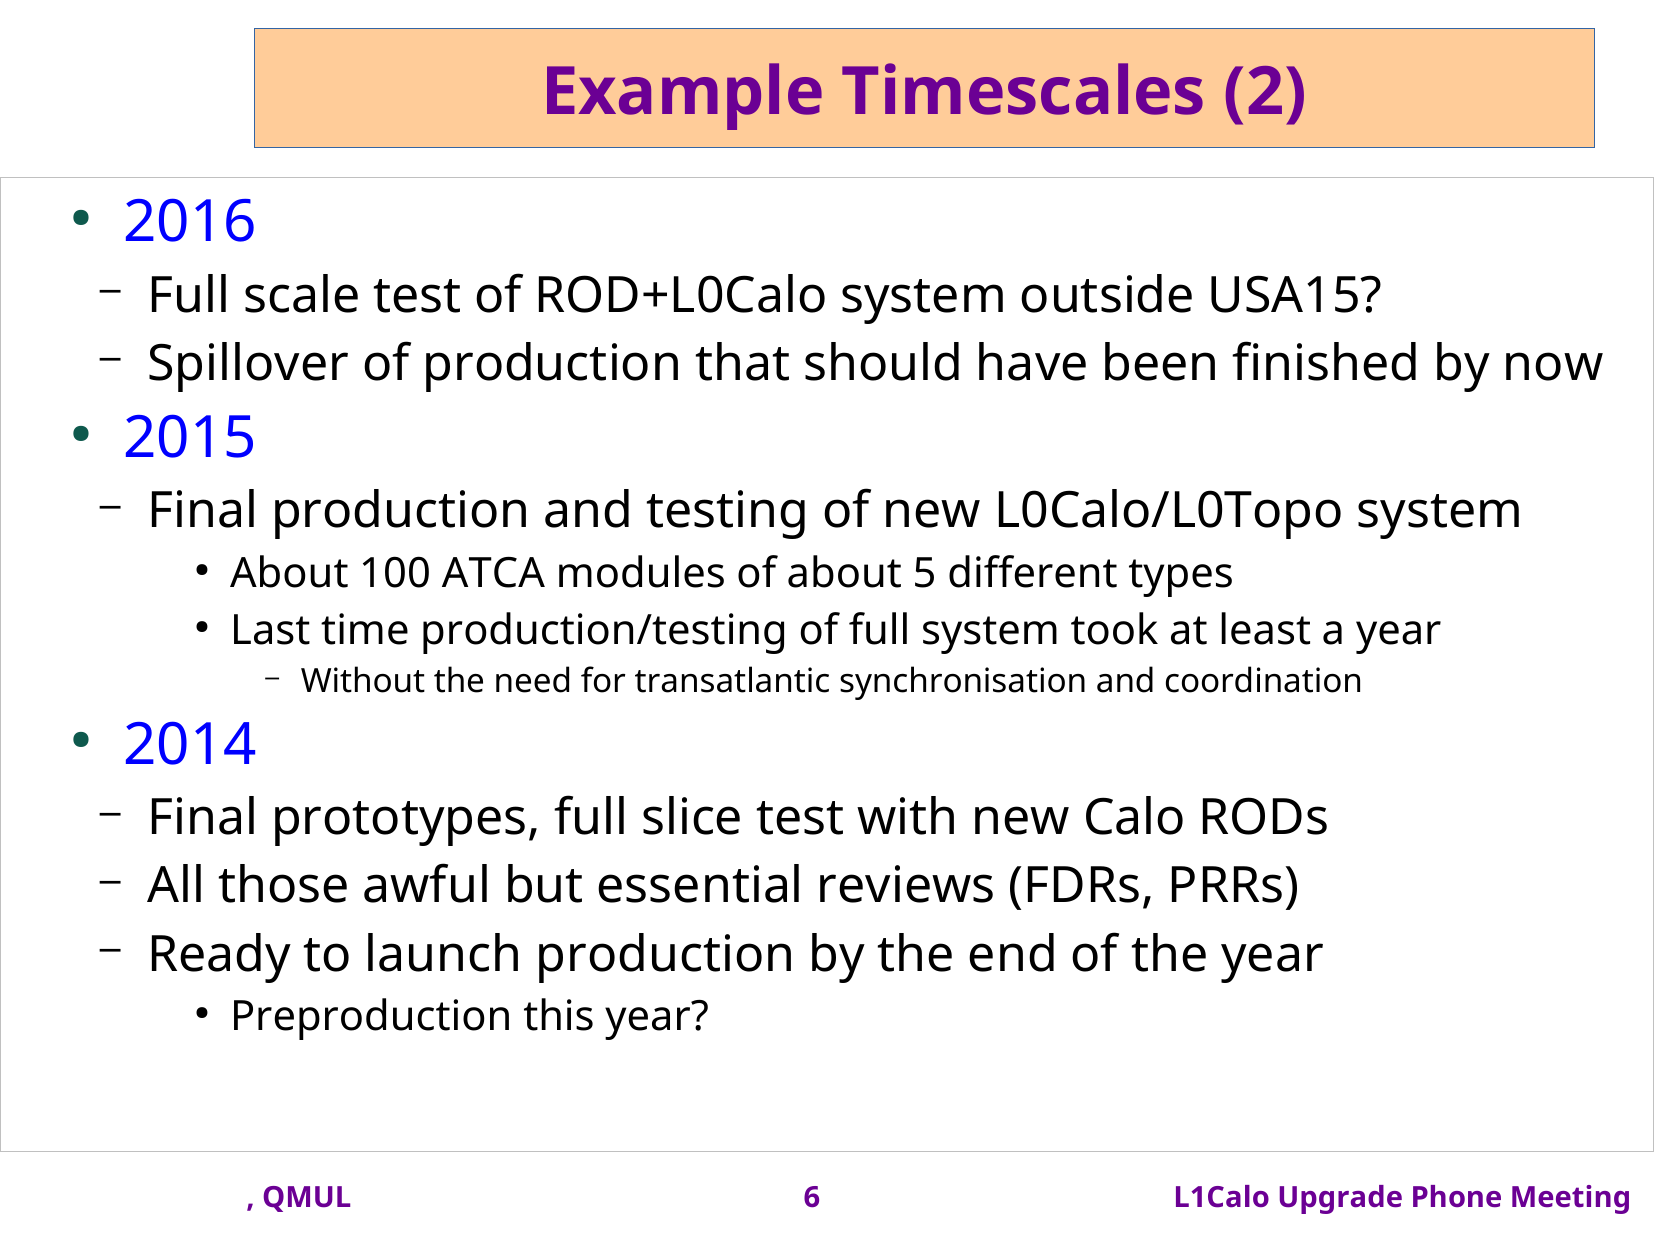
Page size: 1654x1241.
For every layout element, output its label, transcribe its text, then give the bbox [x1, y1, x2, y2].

title Example Timescales (2) [254, 28, 1595, 148]
list 2016 Full scale test of ROD+L0Calo system outside USA15? Spillover of production that should have been finished by now 2015 Final production and testing of new L0Calo/L0Topo system About 100 ATCA modules of about 5 different types Last time production/testing of full system took at least a year Without the need for transatlantic synchronisation and coordination 2014 Final prototypes, full slice test with new Calo RODs All those awful but essential reviews (FDRs, PRRs) Ready to launch production by the end of the year Preproduction this year? [52, 179, 1635, 1138]
